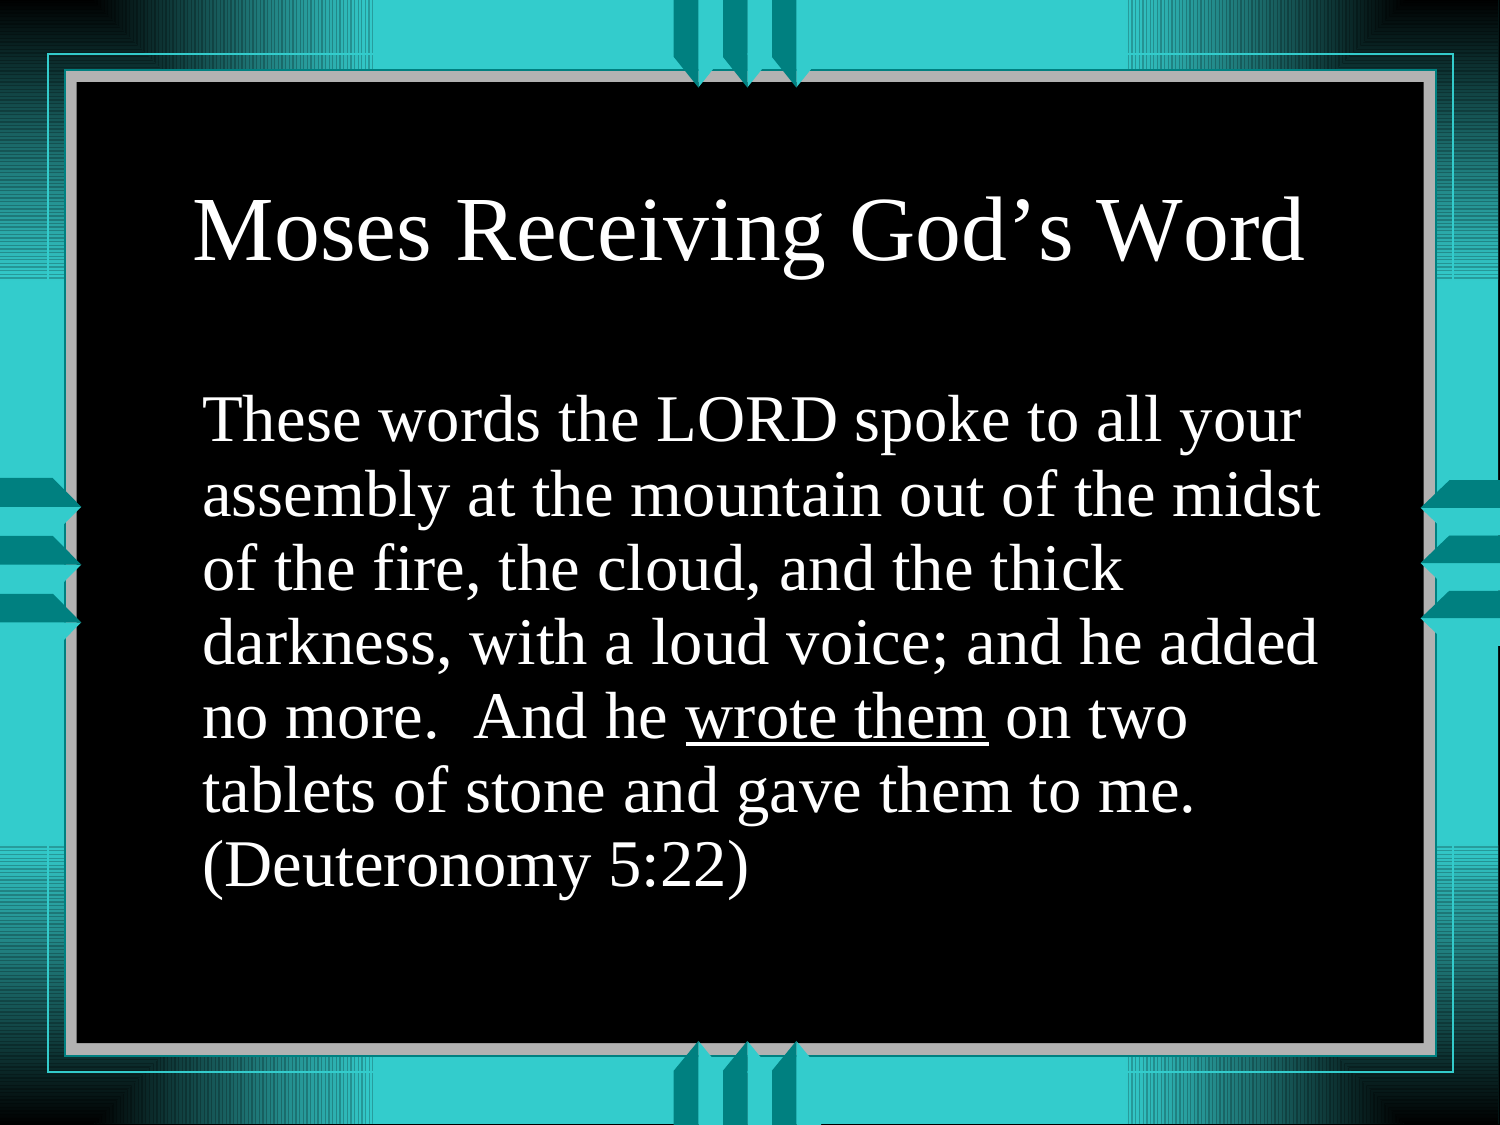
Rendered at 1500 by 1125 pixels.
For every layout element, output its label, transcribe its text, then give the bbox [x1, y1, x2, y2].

title Moses Receiving God’s Word [112, 99, 1388, 288]
text_box These words the LORD spoke to all your assembly at the mountain out of the midst of the fire, the cloud, and the thick darkness, with a loud voice; and he added no more. And he wrote them on two tablets of stone and gave them to me. (Deuteronomy 5:22) [187, 375, 1388, 909]
